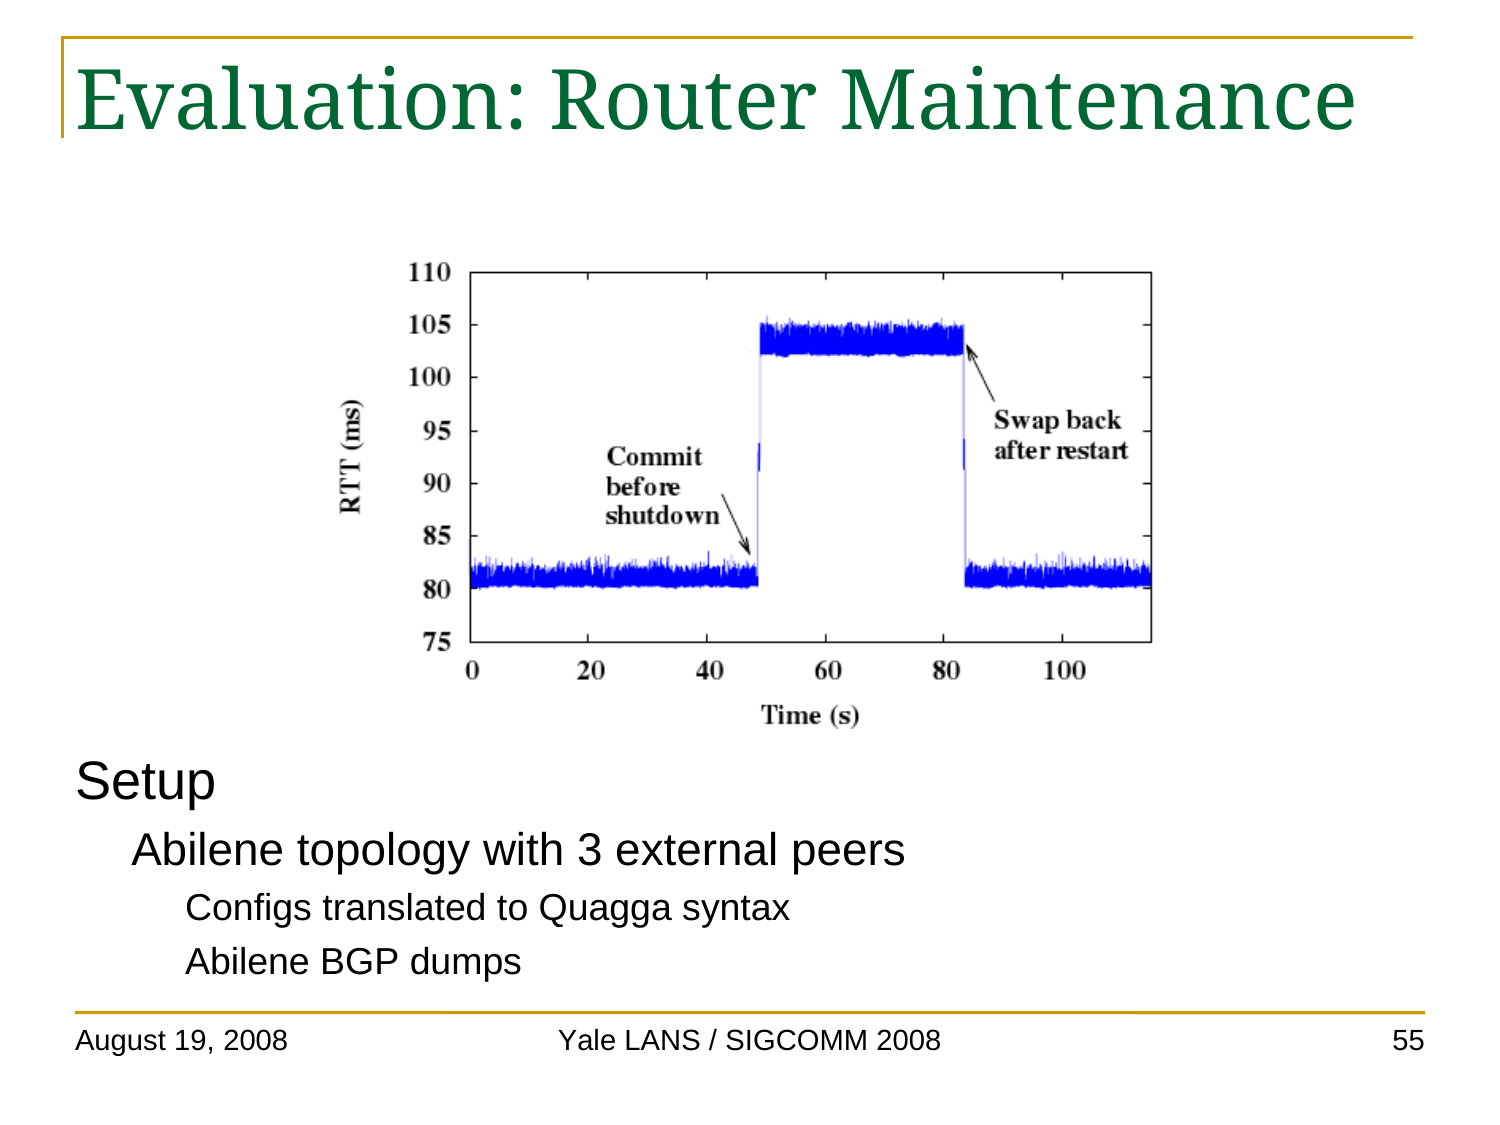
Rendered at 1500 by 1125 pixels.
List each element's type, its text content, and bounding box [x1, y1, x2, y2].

title Evaluation: Router Maintenance [75, 49, 1425, 147]
picture [327, 253, 1173, 729]
list Setup Abilene topology with 3 external peers Configs translated to Quagga syntax Abilene BGP dumps [75, 750, 1425, 1026]
